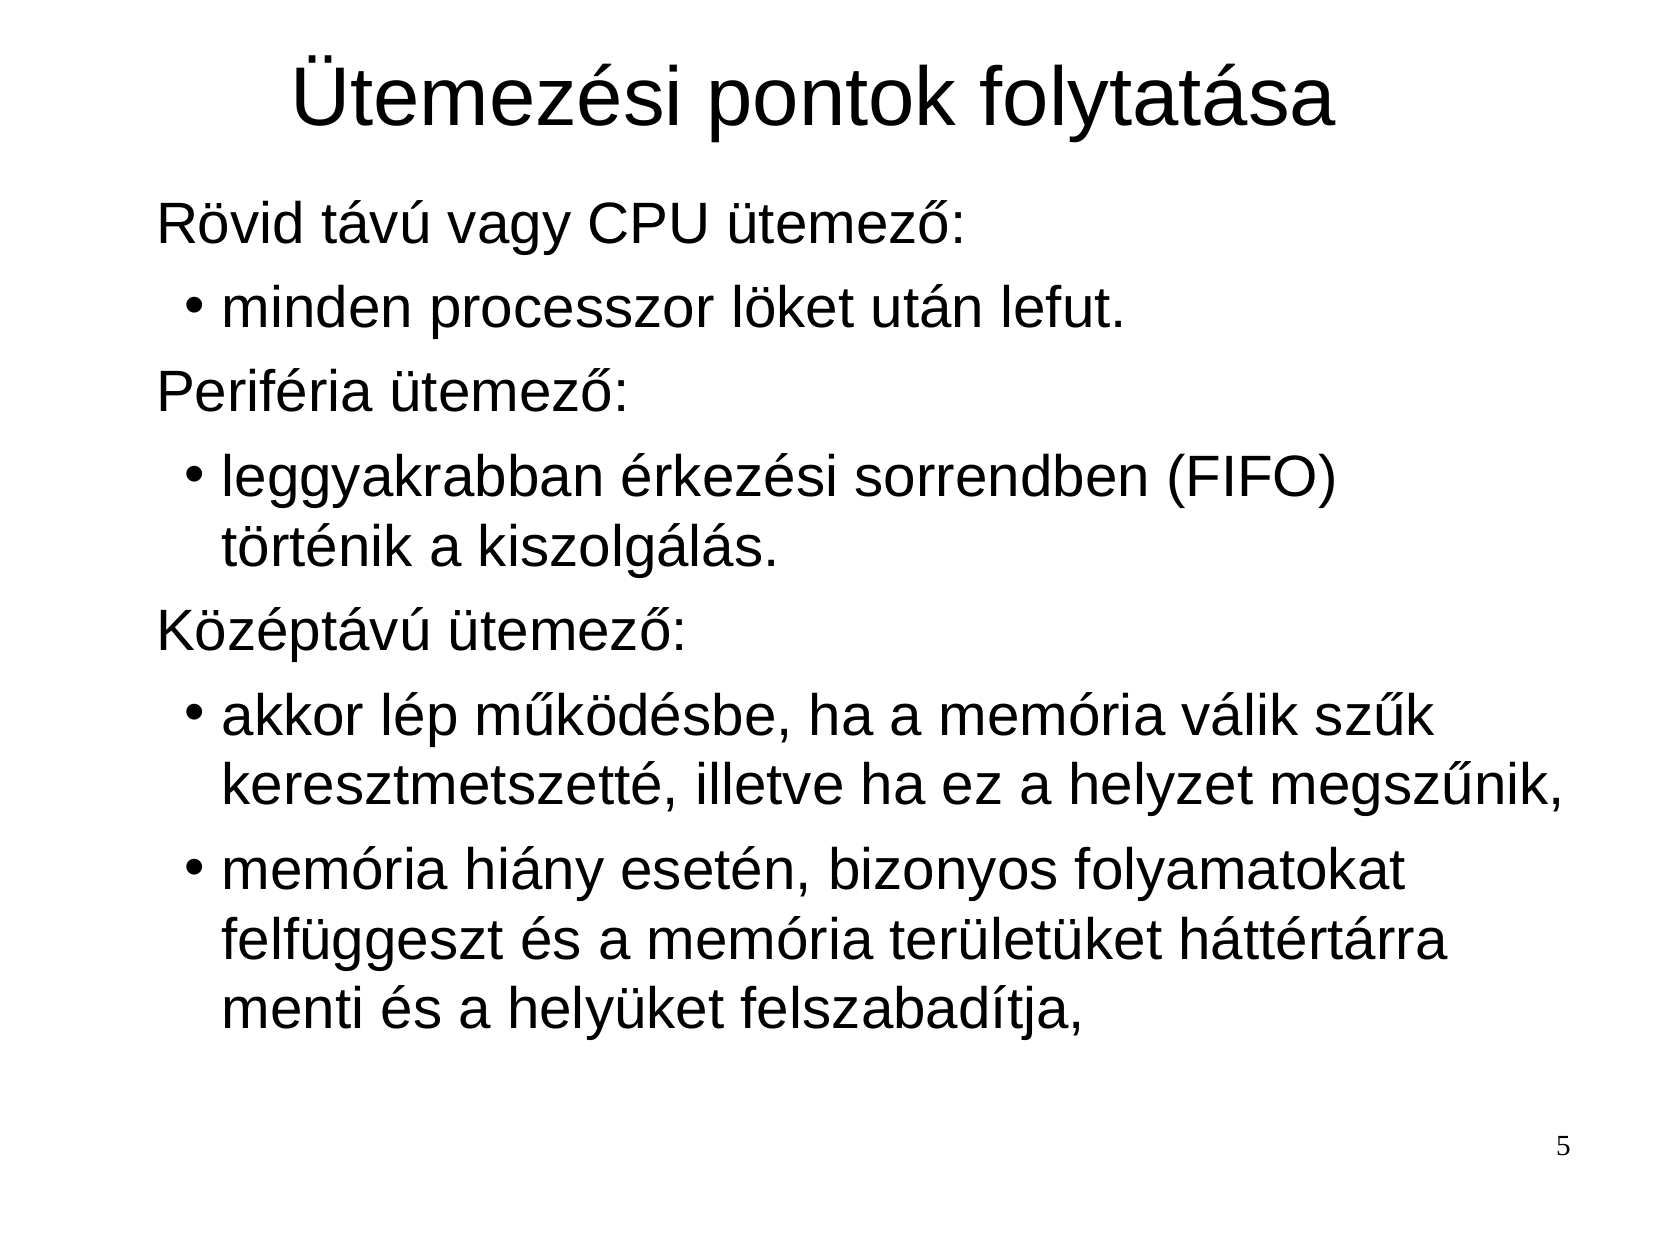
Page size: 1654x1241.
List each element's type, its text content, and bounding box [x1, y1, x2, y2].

title Ütemezési pontok folytatása [136, 20, 1491, 165]
list Rövid távú vagy CPU ütemező: minden processzor löket után lefut. Periféria ütemező: leggyakrabban érkezési sorrendben (FIFO) történik a kiszolgálás. Középtávú ütemező: akkor lép működésbe, ha a memória válik szűk keresztmetszetté, illetve ha ez a helyzet megszűnik, memória hiány esetén, bizonyos folyamatokat felfüggeszt és a memória területüket háttértárra menti és a helyüket felszabadítja, [19, 177, 1634, 1220]
